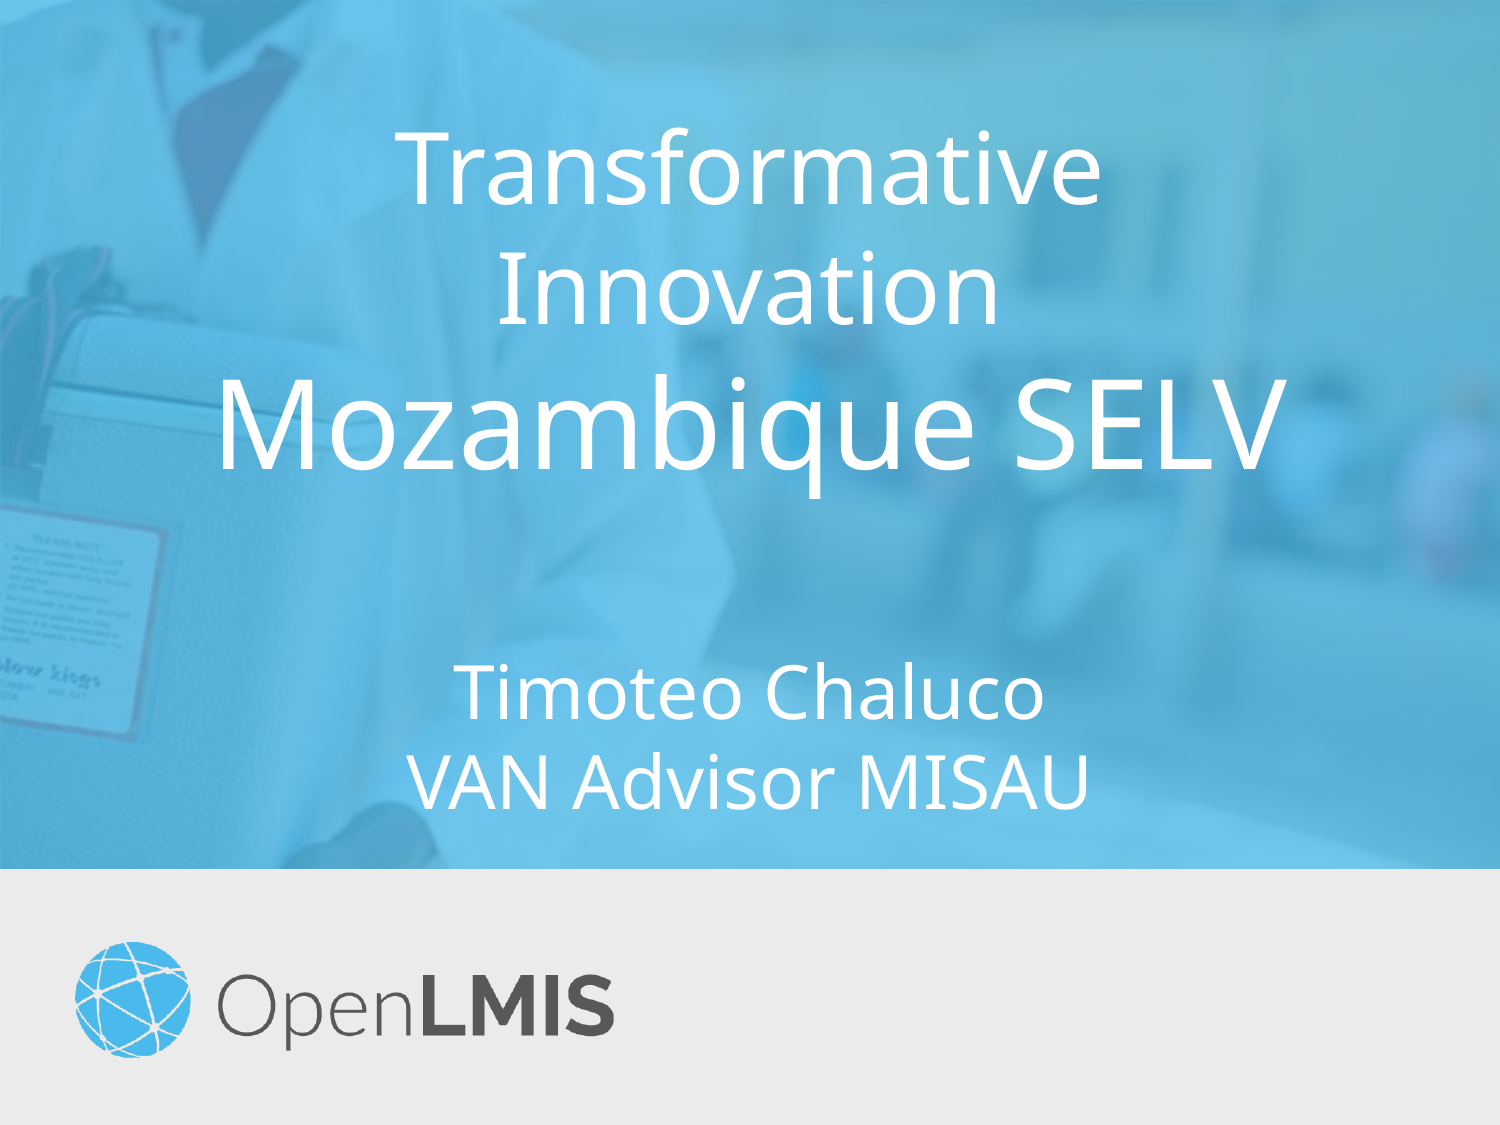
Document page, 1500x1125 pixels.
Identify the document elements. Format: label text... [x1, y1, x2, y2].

title Transformative Innovation Mozambique SELV Timoteo Chaluco VAN Advisor MISAU [145, 261, 1355, 818]
picture [57, 909, 628, 1098]
